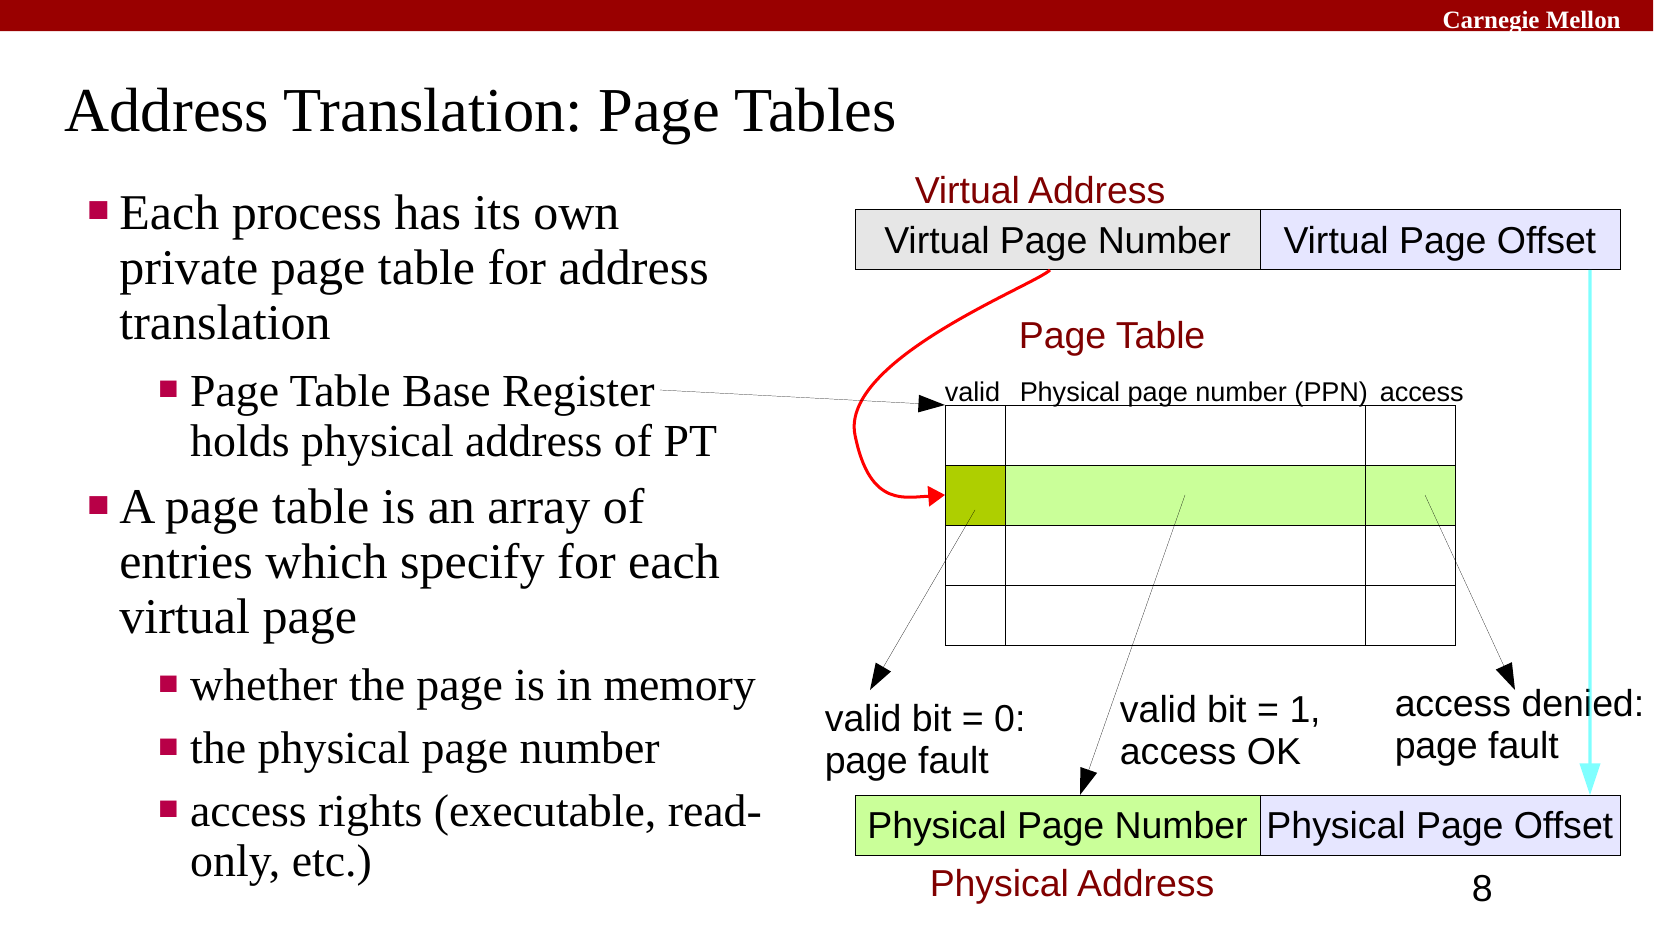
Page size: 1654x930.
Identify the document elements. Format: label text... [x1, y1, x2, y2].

text_box valid bit = 0: page fault [810, 690, 1066, 796]
title Address Translation: Page Tables [64, 58, 1576, 163]
text_box Physical Page Offset [1261, 795, 1621, 856]
text_box valid bit = 1, access OK [1105, 681, 1376, 781]
text_box access denied: page fault [1592, 675, 1653, 781]
text_box [945, 465, 1456, 525]
text_box Physical Page Number [855, 795, 1261, 856]
list Each process has its own private page table for address translation Page Table Base Register holds physical address of PT A page table is an array of entries which specify for each virtual page whether the page is in memory the physical page number access rights (executable, read-only, etc.) [71, 184, 766, 901]
text_box Page Table [1004, 306, 1245, 364]
text_box access denied: page fault [1380, 675, 1588, 781]
text_box valid [930, 369, 1005, 415]
text_box Virtual Address [900, 162, 1246, 220]
text_box Physical page number (PPN) [1005, 369, 1365, 415]
text_box Virtual Page Offset [1260, 209, 1621, 270]
text_box Virtual Page Number [855, 209, 1260, 270]
text_box access [1365, 369, 1486, 445]
text_box Main Memory [1579, 675, 1601, 781]
text_box Physical Address [915, 855, 1291, 912]
